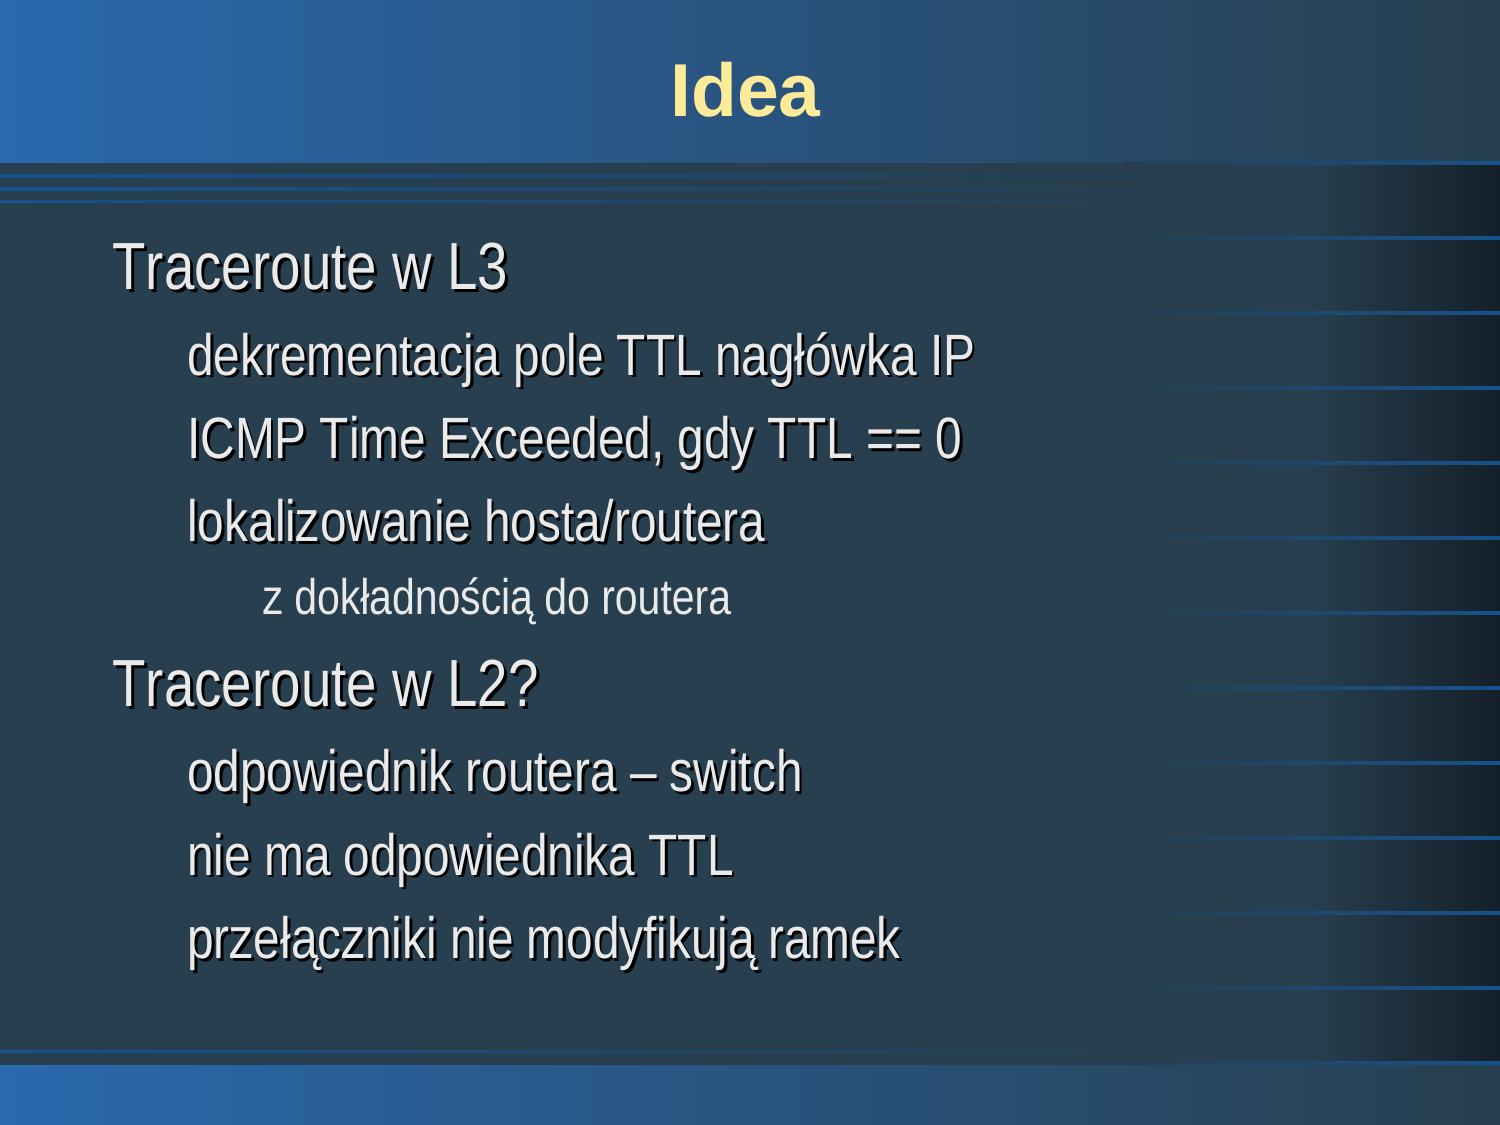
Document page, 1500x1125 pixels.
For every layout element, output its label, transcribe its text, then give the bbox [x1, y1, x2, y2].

list Traceroute w L3 dekrementacja pole TTL nagłówka IP ICMP Time Exceeded, gdy TTL == 0 lokalizowanie hosta/routera z dokładnością do routera Traceroute w L2? odpowiednik routera – switch nie ma odpowiednika TTL przełączniki nie modyfikują ramek [112, 224, 1388, 1038]
title Idea [83, 24, 1409, 151]
